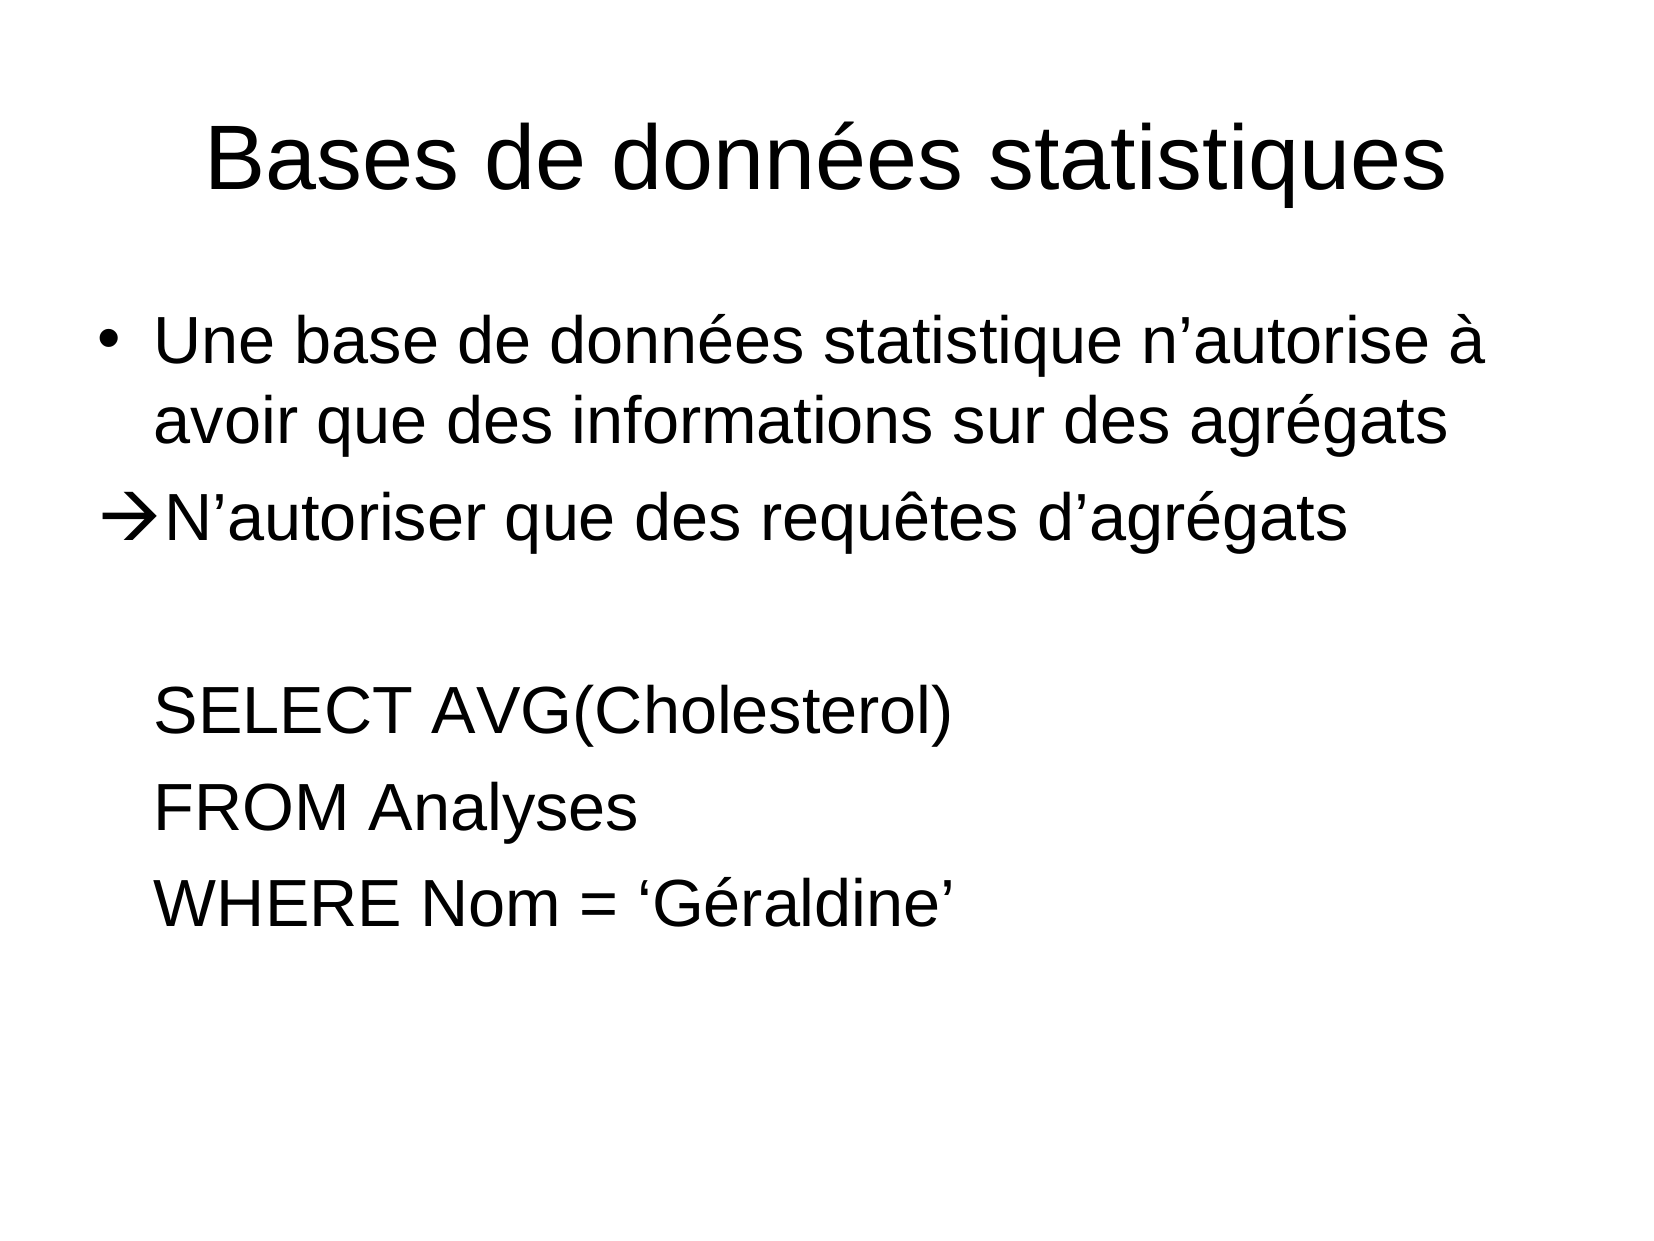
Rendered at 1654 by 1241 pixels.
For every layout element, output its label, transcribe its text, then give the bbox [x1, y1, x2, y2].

text_box Une base de données statistique n’autorise à avoir que des informations sur des agrégats N’autoriser que des requêtes d’agrégats SELECT AVG(Cholesterol) FROM Analyses WHERE Nom = ‘Géraldine’ [82, 289, 1571, 1108]
text_box Bases de données statistiques [82, 49, 1571, 257]
